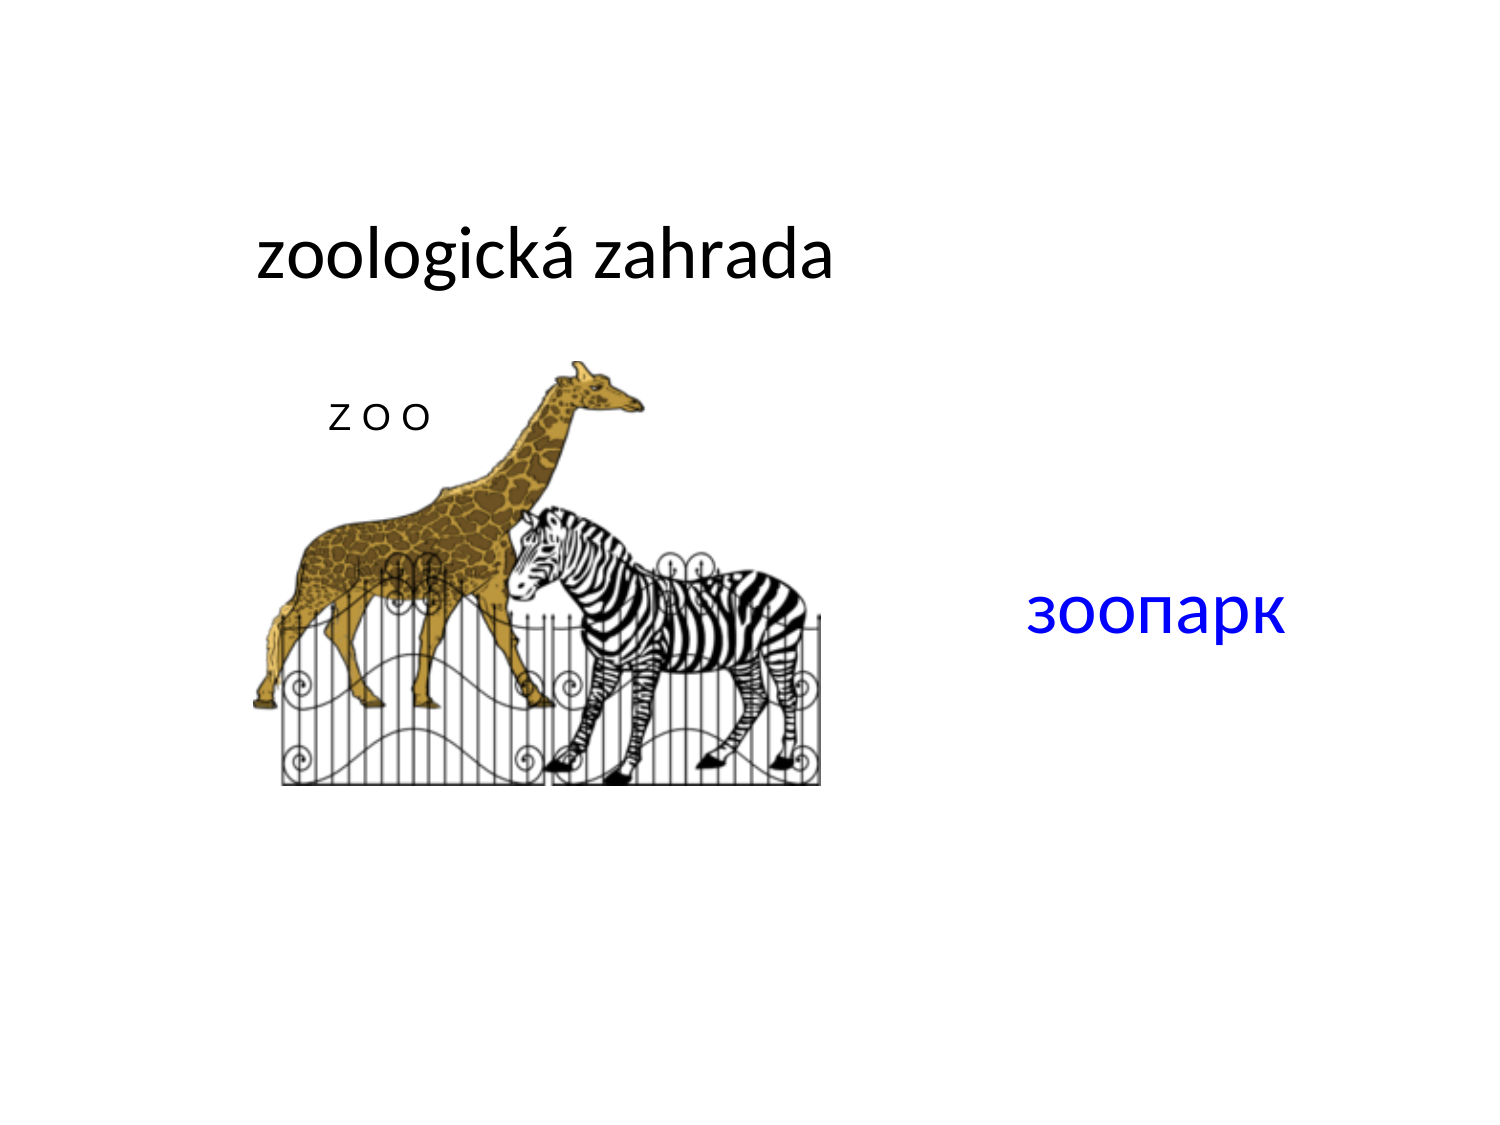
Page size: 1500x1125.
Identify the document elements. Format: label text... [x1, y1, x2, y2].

picture [253, 361, 821, 786]
text_box зоопарк [1011, 550, 1302, 657]
text_box Z O O [313, 385, 446, 446]
text_box zoologická zahrada [242, 196, 852, 302]
